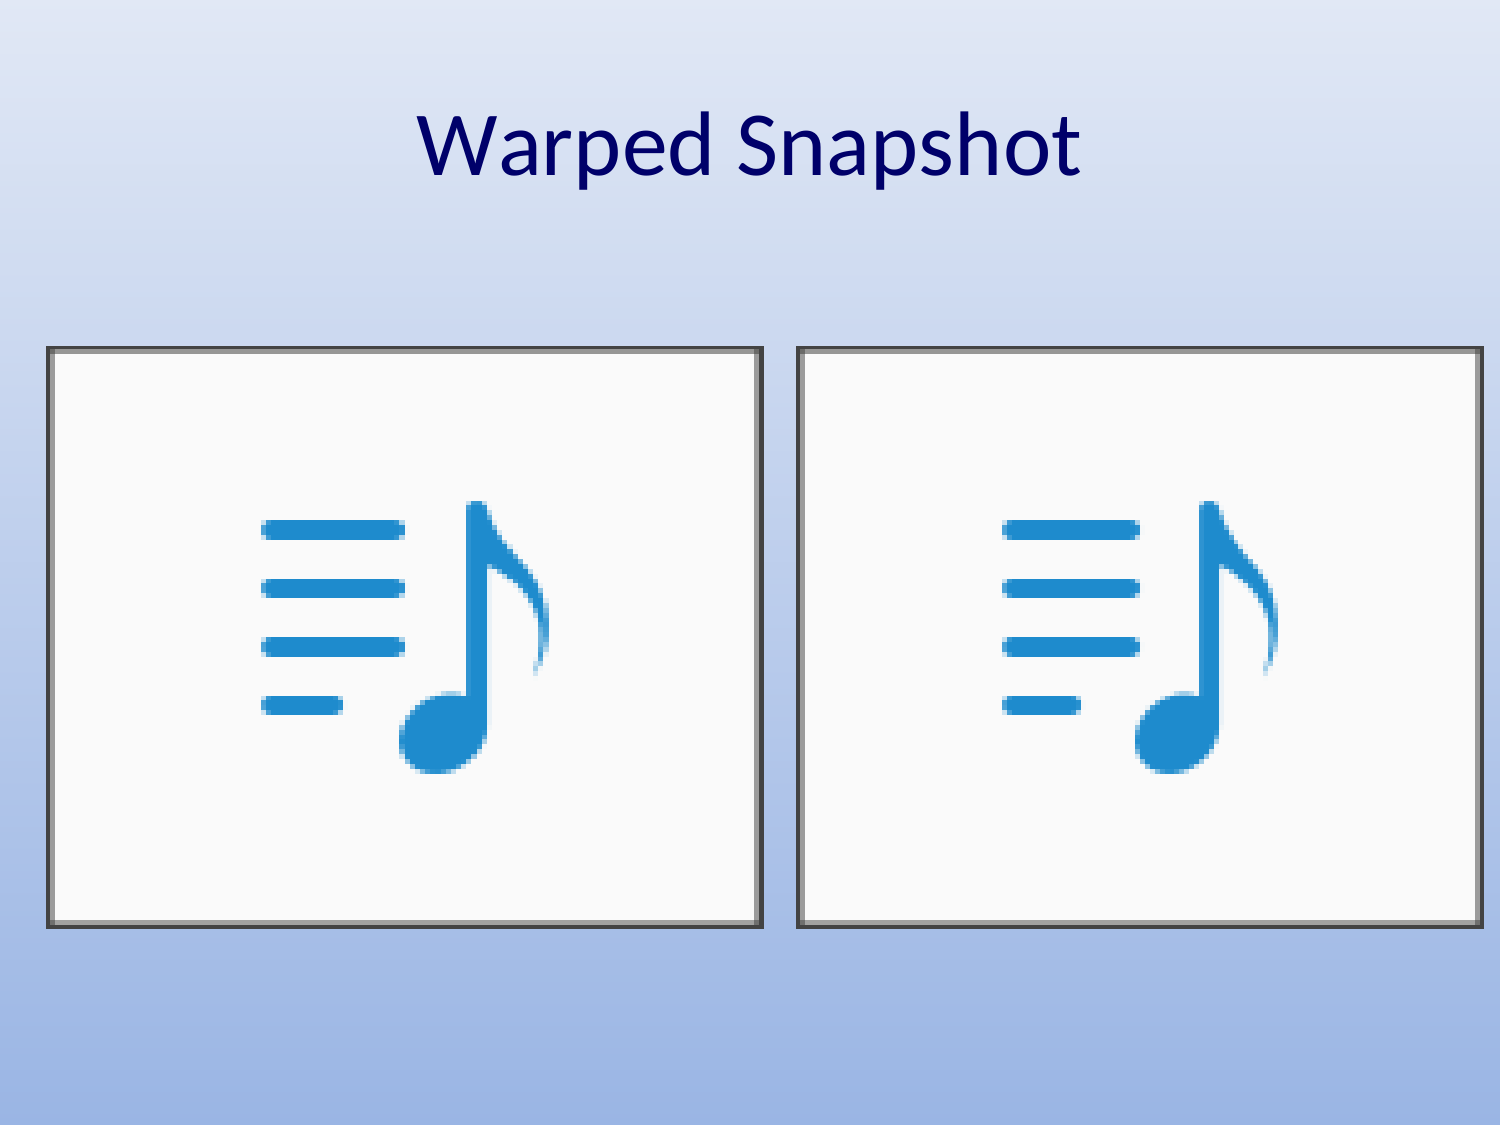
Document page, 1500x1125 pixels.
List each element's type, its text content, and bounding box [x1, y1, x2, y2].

title Warped Snapshot [75, 45, 1426, 233]
text_box [795, 345, 1486, 931]
text_box [45, 345, 766, 931]
